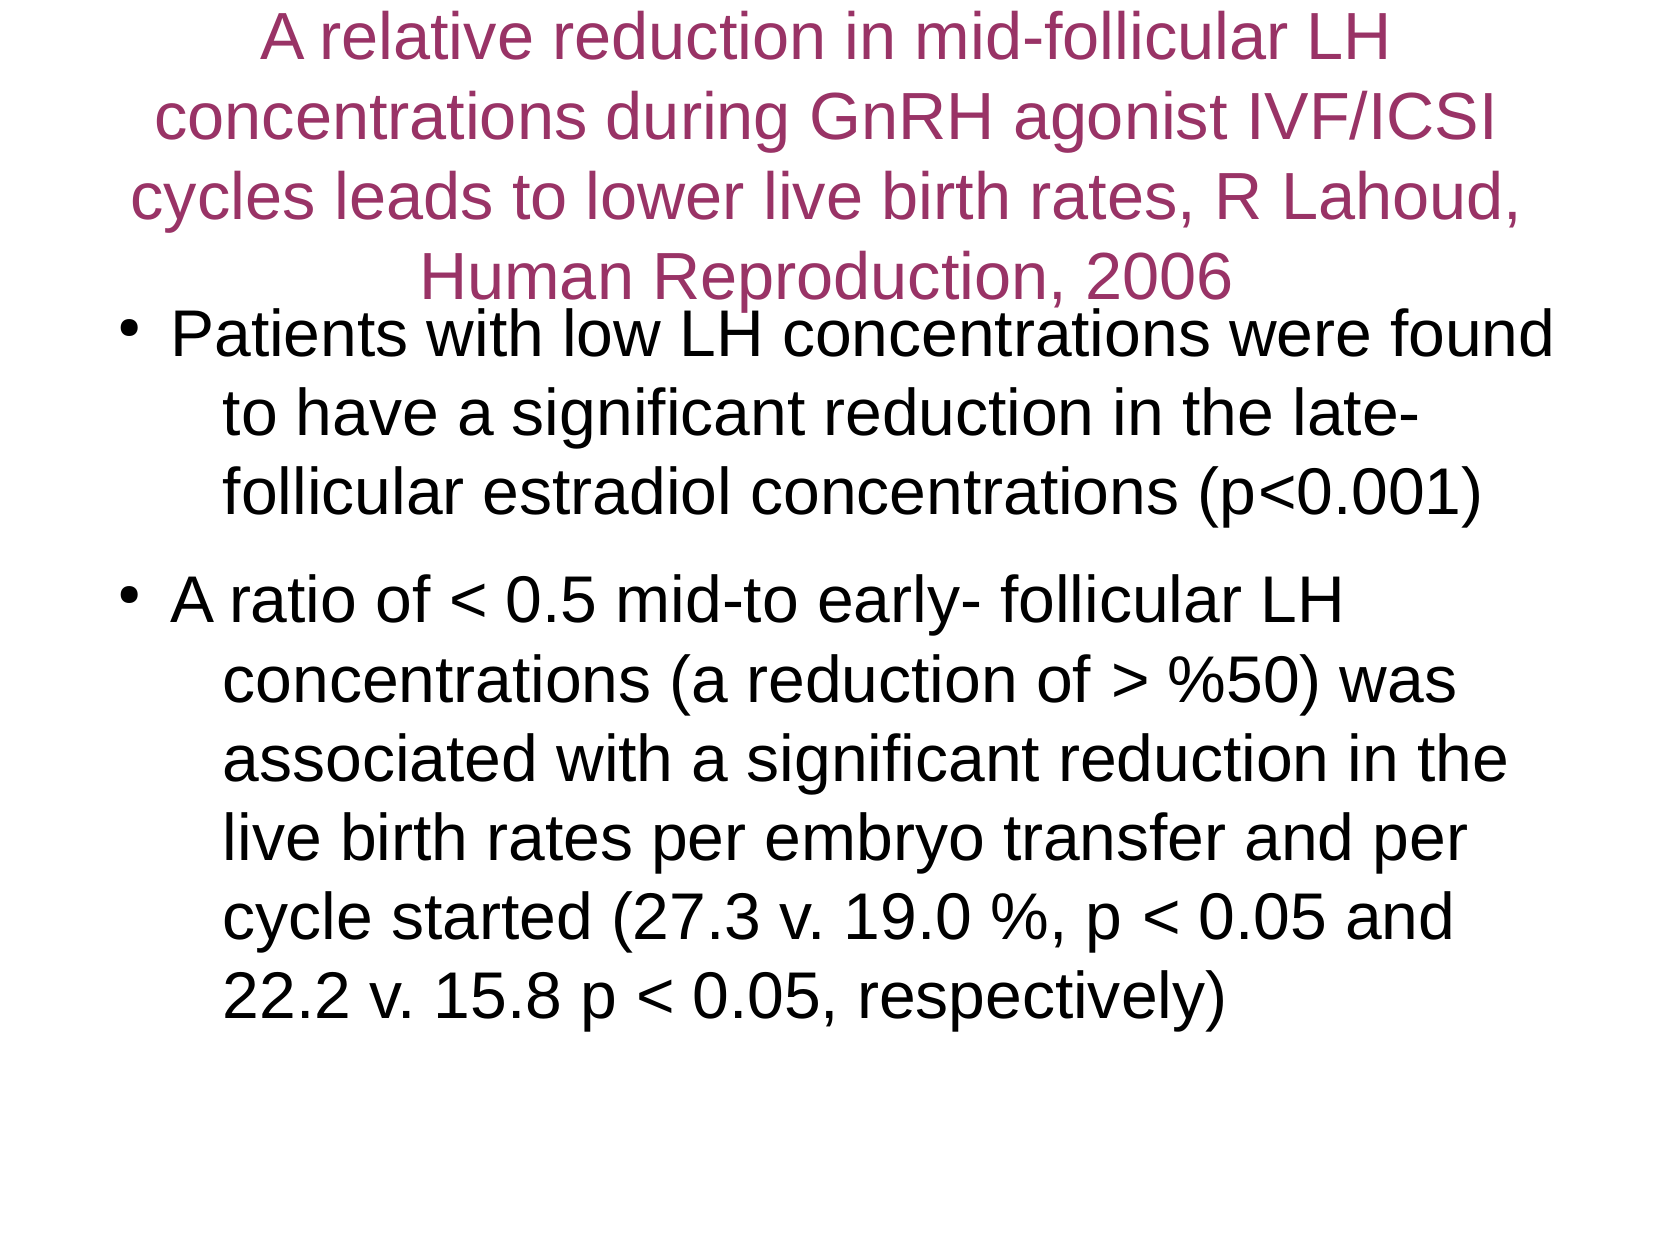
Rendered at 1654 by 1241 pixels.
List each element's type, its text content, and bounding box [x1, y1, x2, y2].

title A relative reduction in mid-follicular LH concentrations during GnRH agonist IVF/ICSI cycles leads to lower live birth rates, R Lahoud, Human Reproduction, 2006 [82, 3, 1571, 290]
list Patients with low LH concentrations were found to have a significant reduction in the late- follicular estradiol concentrations (p<0.001) A ratio of < 0.5 mid-to early- follicular LH concentrations (a reduction of > %50) was associated with a significant reduction in the live birth rates per embryo transfer and per cycle started (27.3 v. 19.0 %, p < 0.05 and 22.2 v. 15.8 p < 0.05, respectively) [82, 290, 1571, 1109]
